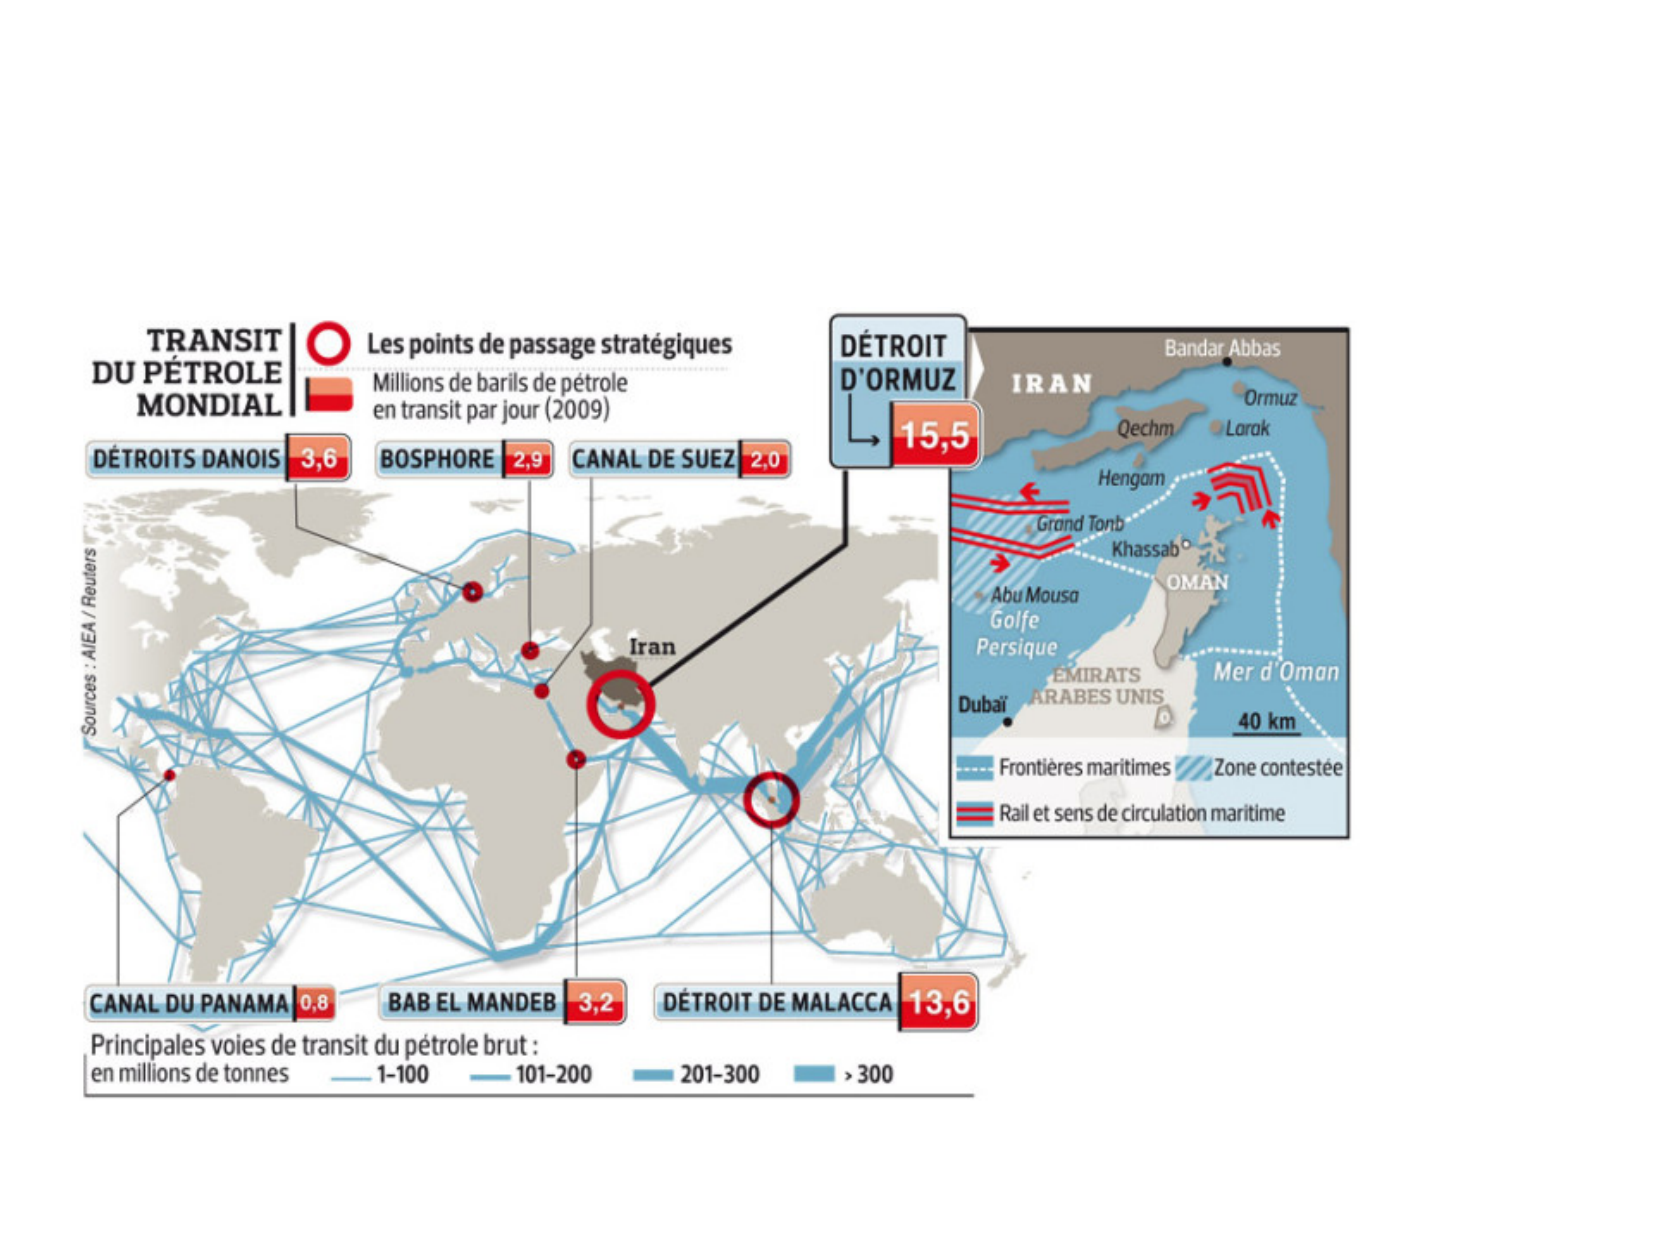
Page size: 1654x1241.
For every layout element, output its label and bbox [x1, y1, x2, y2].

picture [70, 307, 1360, 1101]
